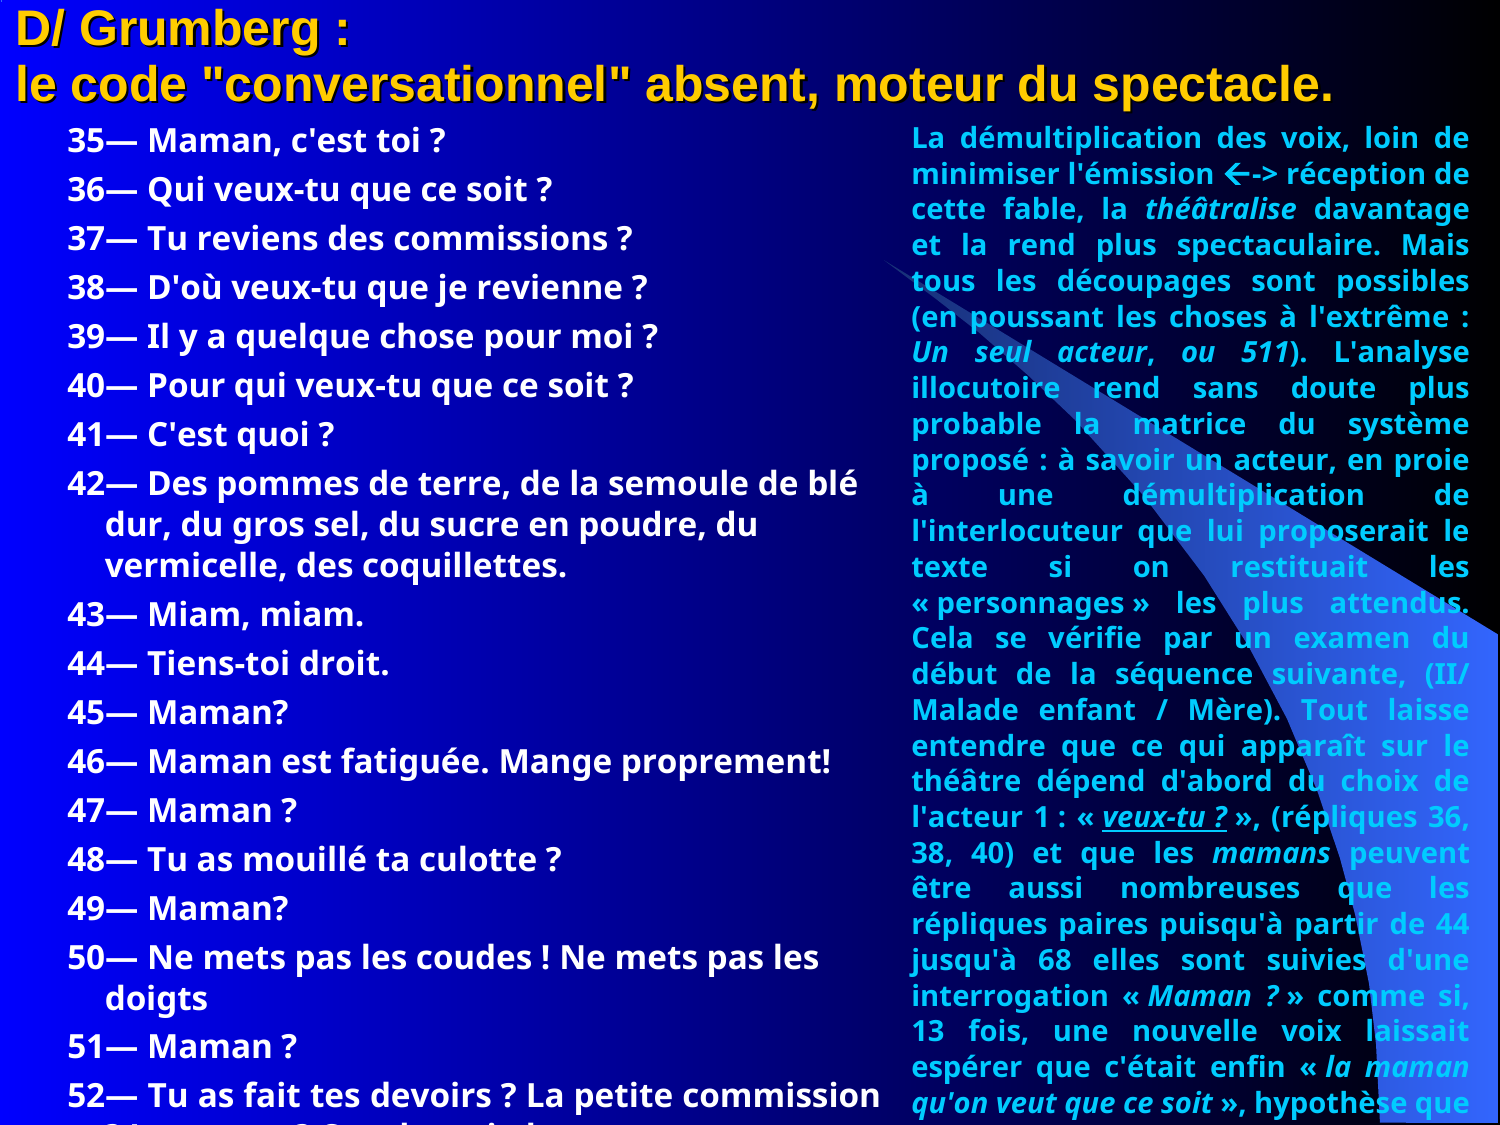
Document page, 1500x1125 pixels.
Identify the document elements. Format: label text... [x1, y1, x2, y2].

title D/ Grumberg : le code "conversationnel" absent, moteur du spectacle. [0, 0, 1500, 112]
list La démultiplication des voix, loin de minimiser l'émission -> réception de cette fable, la théâtralise davantage et la rend plus spectaculaire. Mais tous les découpages sont possibles (en poussant les choses à l'extrême : Un seul acteur, ou 511). L'analyse illocutoire rend sans doute plus probable la matrice du système proposé : à savoir un acteur, en proie à une démultiplication de l'interlocuteur que lui proposerait le texte si on restituait les « personnages » les plus attendus. Cela se vérifie par un examen du début de la séquence suivante, (II/ Malade enfant / Mère). Tout laisse entendre que ce qui apparaît sur le théâtre dépend d'abord du choix de l'acteur 1 : « veux-tu ? », (répliques 36, 38, 40) et que les mamans peuvent être aussi nombreuses que les répliques paires puisqu'à partir de 44 jusqu'à 68 elles sont suivies d'une interrogation « Maman ? » comme si, 13 fois, une nouvelle voix laissait espérer que c'était enfin « la maman qu'on veut que ce soit », hypothèse que la réplique 81 « — Ma maman c'est pas ma maman ! », confirmera en début de « III/ Malade, adulte, Anesthésiste » : [825, 112, 1500, 1125]
list 35— Maman, c'est toi ? 36— Qui veux-tu que ce soit ? 37— Tu reviens des commissions ? 38— D'où veux-tu que je revienne ? 39— Il y a quelque chose pour moi ? 40— Pour qui veux-tu que ce soit ? 41— C'est quoi ? 42— Des pommes de terre, de la semoule de blé dur, du gros sel, du sucre en poudre, du vermicelle, des coquillettes. 43— Miam, miam. 44— Tiens-toi droit. 45— Maman? 46— Maman est fatiguée. Mange proprement! 47— Maman ? 48— Tu as mouillé ta culotte ? 49— Maman? 50— Ne mets pas les coudes ! Ne mets pas les doigts 51— Maman ? 52— Tu as fait tes devoirs ? La petite commission ? La grosse ? Couche-toi, dors 53— Maman ? [...] [0, 112, 825, 1125]
